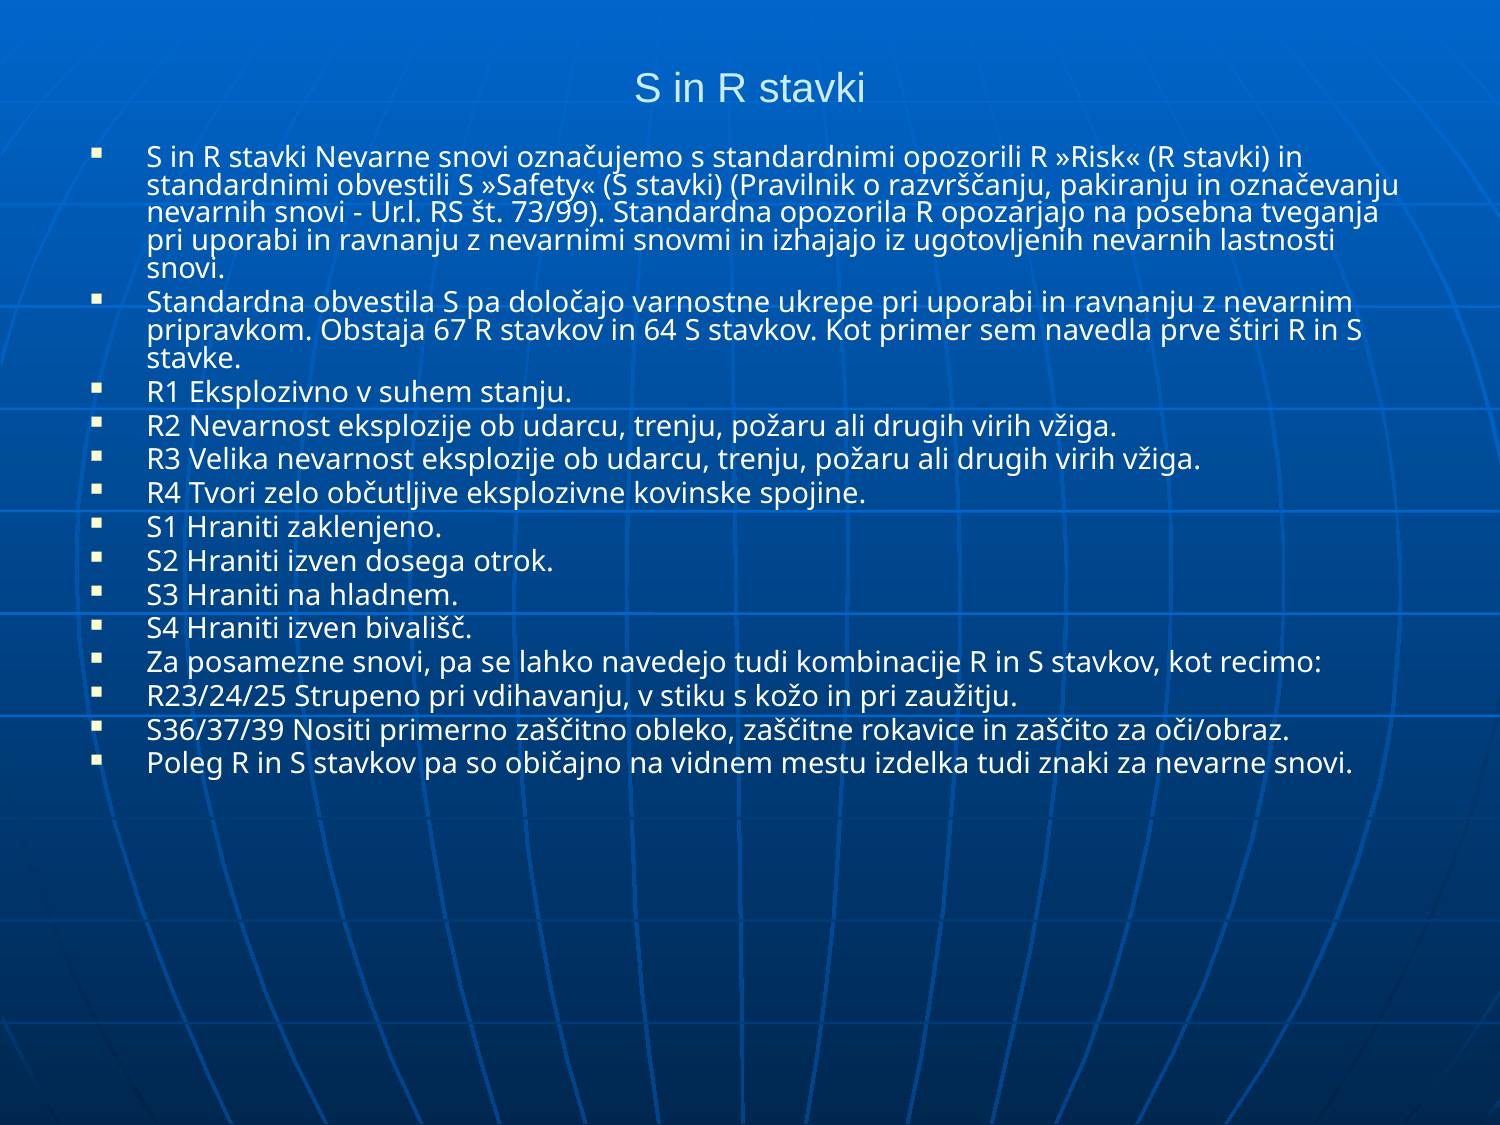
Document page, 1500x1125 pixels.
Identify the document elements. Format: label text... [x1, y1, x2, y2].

title S in R stavki [75, 45, 1425, 127]
list S in R stavki Nevarne snovi označujemo s standardnimi opozorili R »Risk« (R stavki) in standardnimi obvestili S »Safety« (S stavki) (Pravilnik o razvrščanju, pakiranju in označevanju nevarnih snovi - Ur.l. RS št. 73/99). Standardna opozorila R opozarjajo na posebna tveganja pri uporabi in ravnanju z nevarnimi snovmi in izhajajo iz ugotovljenih nevarnih lastnosti snovi. Standardna obvestila S pa določajo varnostne ukrepe pri uporabi in ravnanju z nevarnim pripravkom. Obstaja 67 R stavkov in 64 S stavkov. Kot primer sem navedla prve štiri R in S stavke. R1 Eksplozivno v suhem stanju. R2 Nevarnost eksplozije ob udarcu, trenju, požaru ali drugih virih vžiga. R3 Velika nevarnost eksplozije ob udarcu, trenju, požaru ali drugih virih vžiga. R4 Tvori zelo občutljive eksplozivne kovinske spojine. S1 Hraniti zaklenjeno. S2 Hraniti izven dosega otrok. S3 Hraniti na hladnem. S4 Hraniti izven bivališč. Za posamezne snovi, pa se lahko navedejo tudi kombinacije R in S stavkov, kot recimo: R23/24/25 Strupeno pri vdihavanju, v stiku s kožo in pri zaužitju. S36/37/39 Nositi primerno zaščitno obleko, zaščitne rokavice in zaščito za oči/obraz. Poleg R in S stavkov pa so običajno na vidnem mestu izdelka tudi znaki za nevarne snovi. [75, 137, 1425, 1005]
